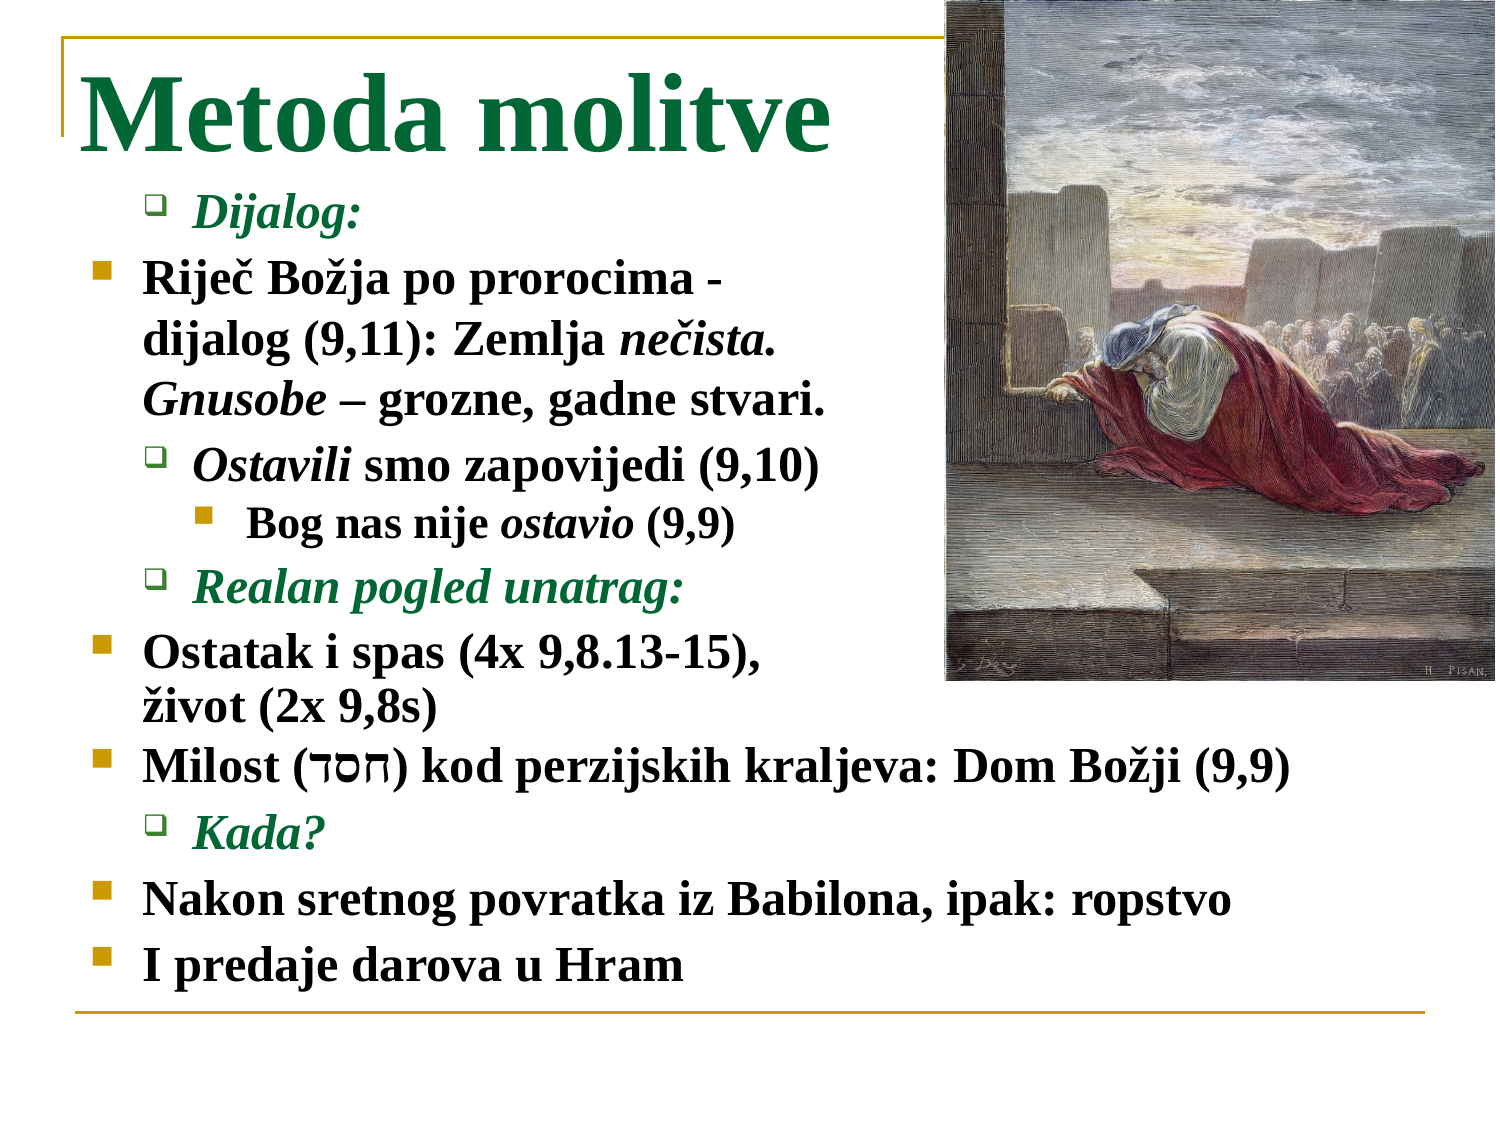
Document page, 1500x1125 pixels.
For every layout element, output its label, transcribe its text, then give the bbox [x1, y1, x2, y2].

title Metoda molitve [64, 31, 944, 218]
picture [944, 0, 1495, 681]
list Dijalog: Riječ Božja po prorocima - dijalog (9,11): Zemlja nečista. Gnusobe – grozne, gadne stvari. Ostavili smo zapovijedi (9,10) Bog nas nije ostavio (9,9) Realan pogled unatrag: Ostatak i spas (4x 9,8.13-15), život (2x 9,8s) Milost (חסד) kod perzijskih kraljeva: Dom Božji (9,9) Kada? Nakon sretnog povratka iz Babilona, ipak: ropstvo I predaje darova u Hram [75, 177, 1426, 1006]
